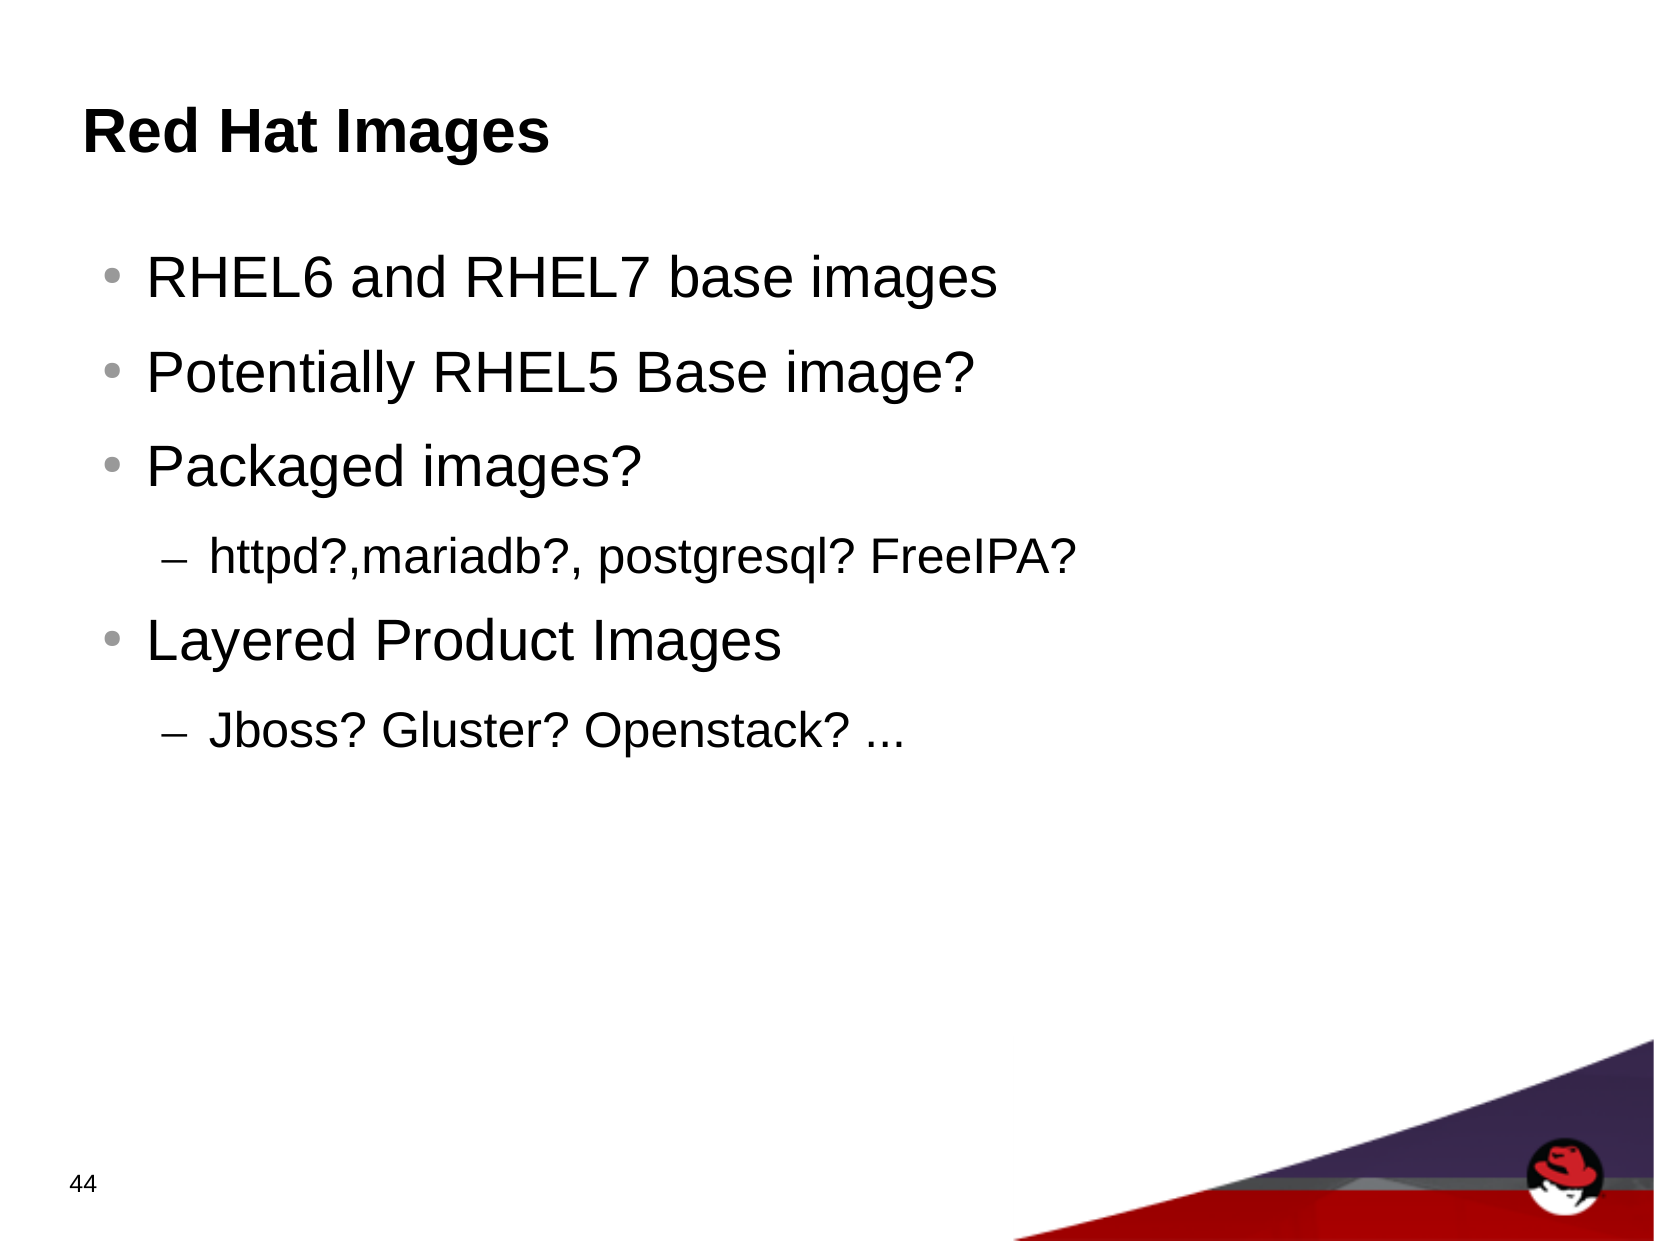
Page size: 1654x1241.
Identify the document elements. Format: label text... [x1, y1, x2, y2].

list RHEL6 and RHEL7 base images Potentially RHEL5 Base image? Packaged images? httpd?,mariadb?, postgresql? FreeIPA? Layered Product Images Jboss? Gluster? Openstack? ... [86, 244, 1576, 1039]
title Red Hat Images [82, 37, 1571, 226]
picture [1012, 1036, 1654, 1241]
